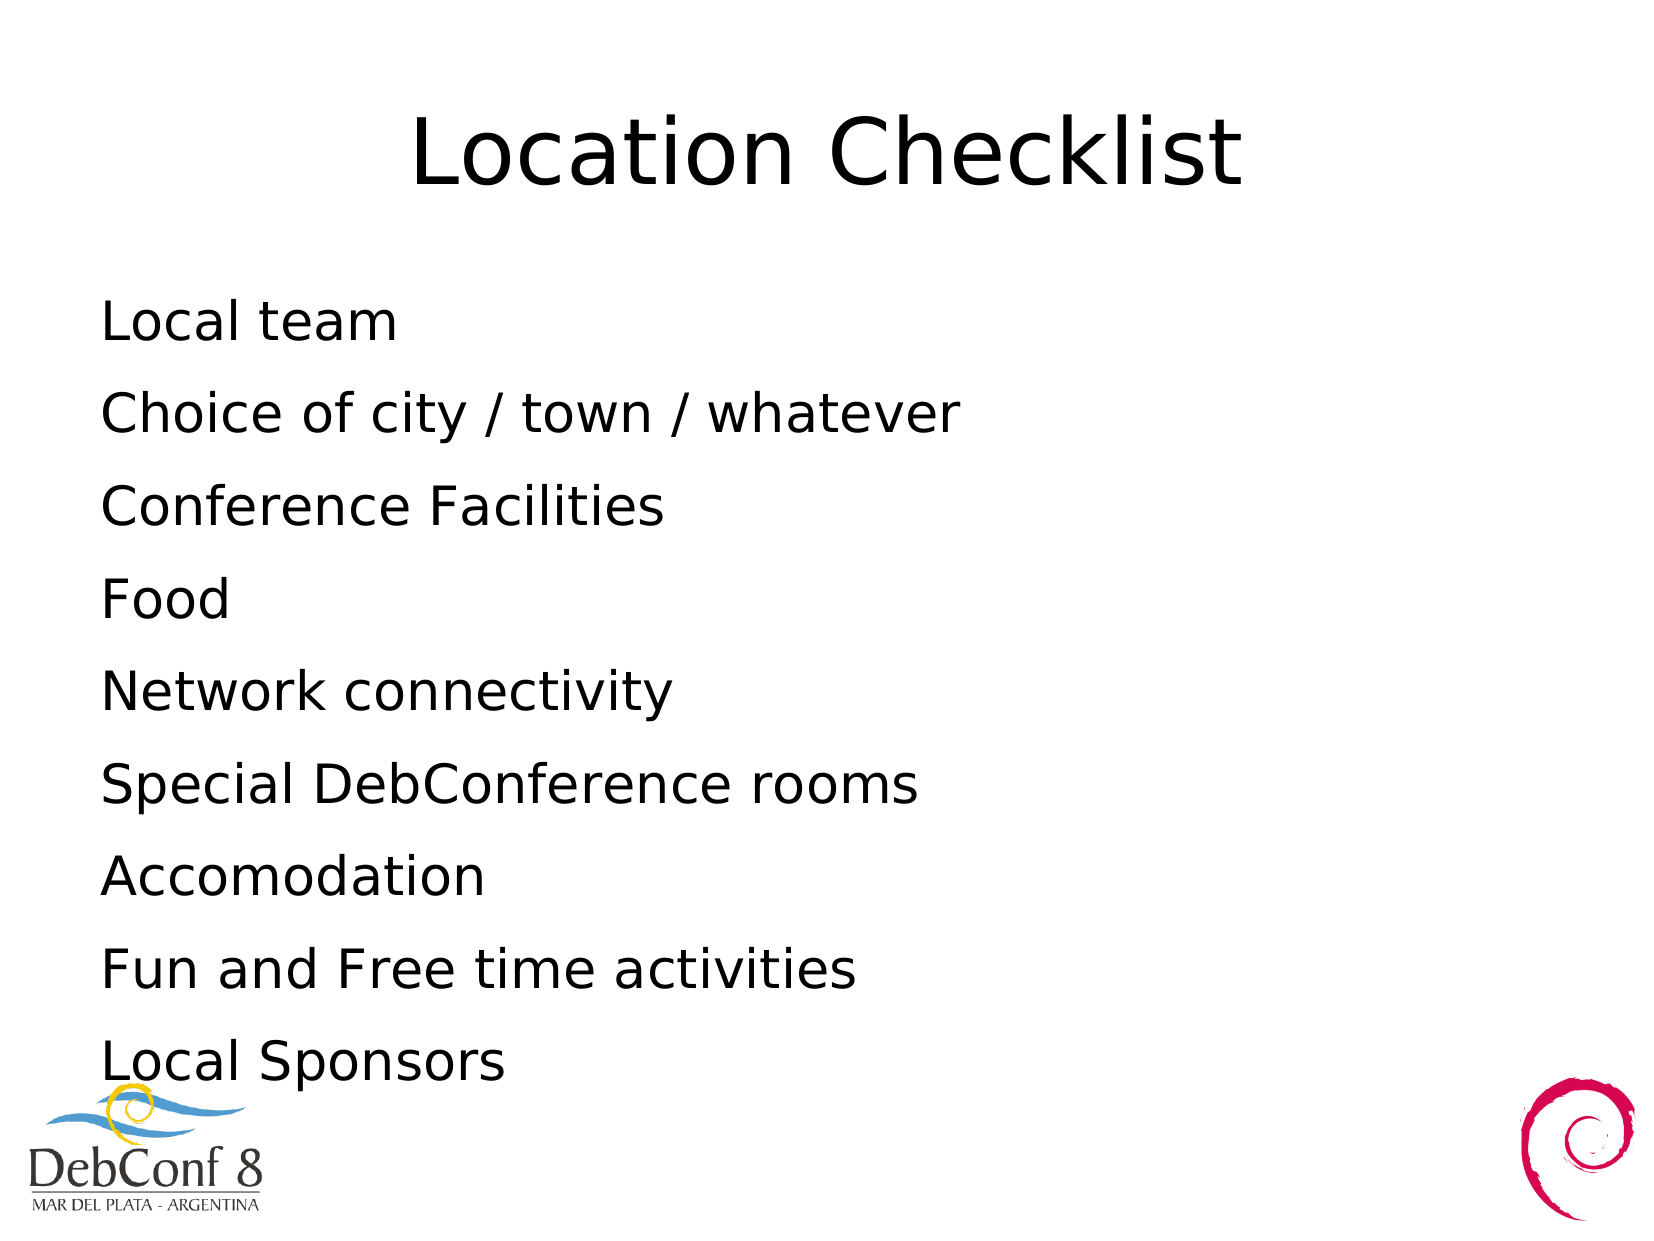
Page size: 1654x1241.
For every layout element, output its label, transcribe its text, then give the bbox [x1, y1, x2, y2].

title Location Checklist [82, 49, 1571, 257]
list Local team Choice of city / town / whatever Conference Facilities Food Network connectivity Special DebConference rooms Accomodation Fun and Free time activities Local Sponsors [82, 290, 1571, 1109]
picture [1519, 1075, 1638, 1222]
picture [29, 1082, 262, 1211]
